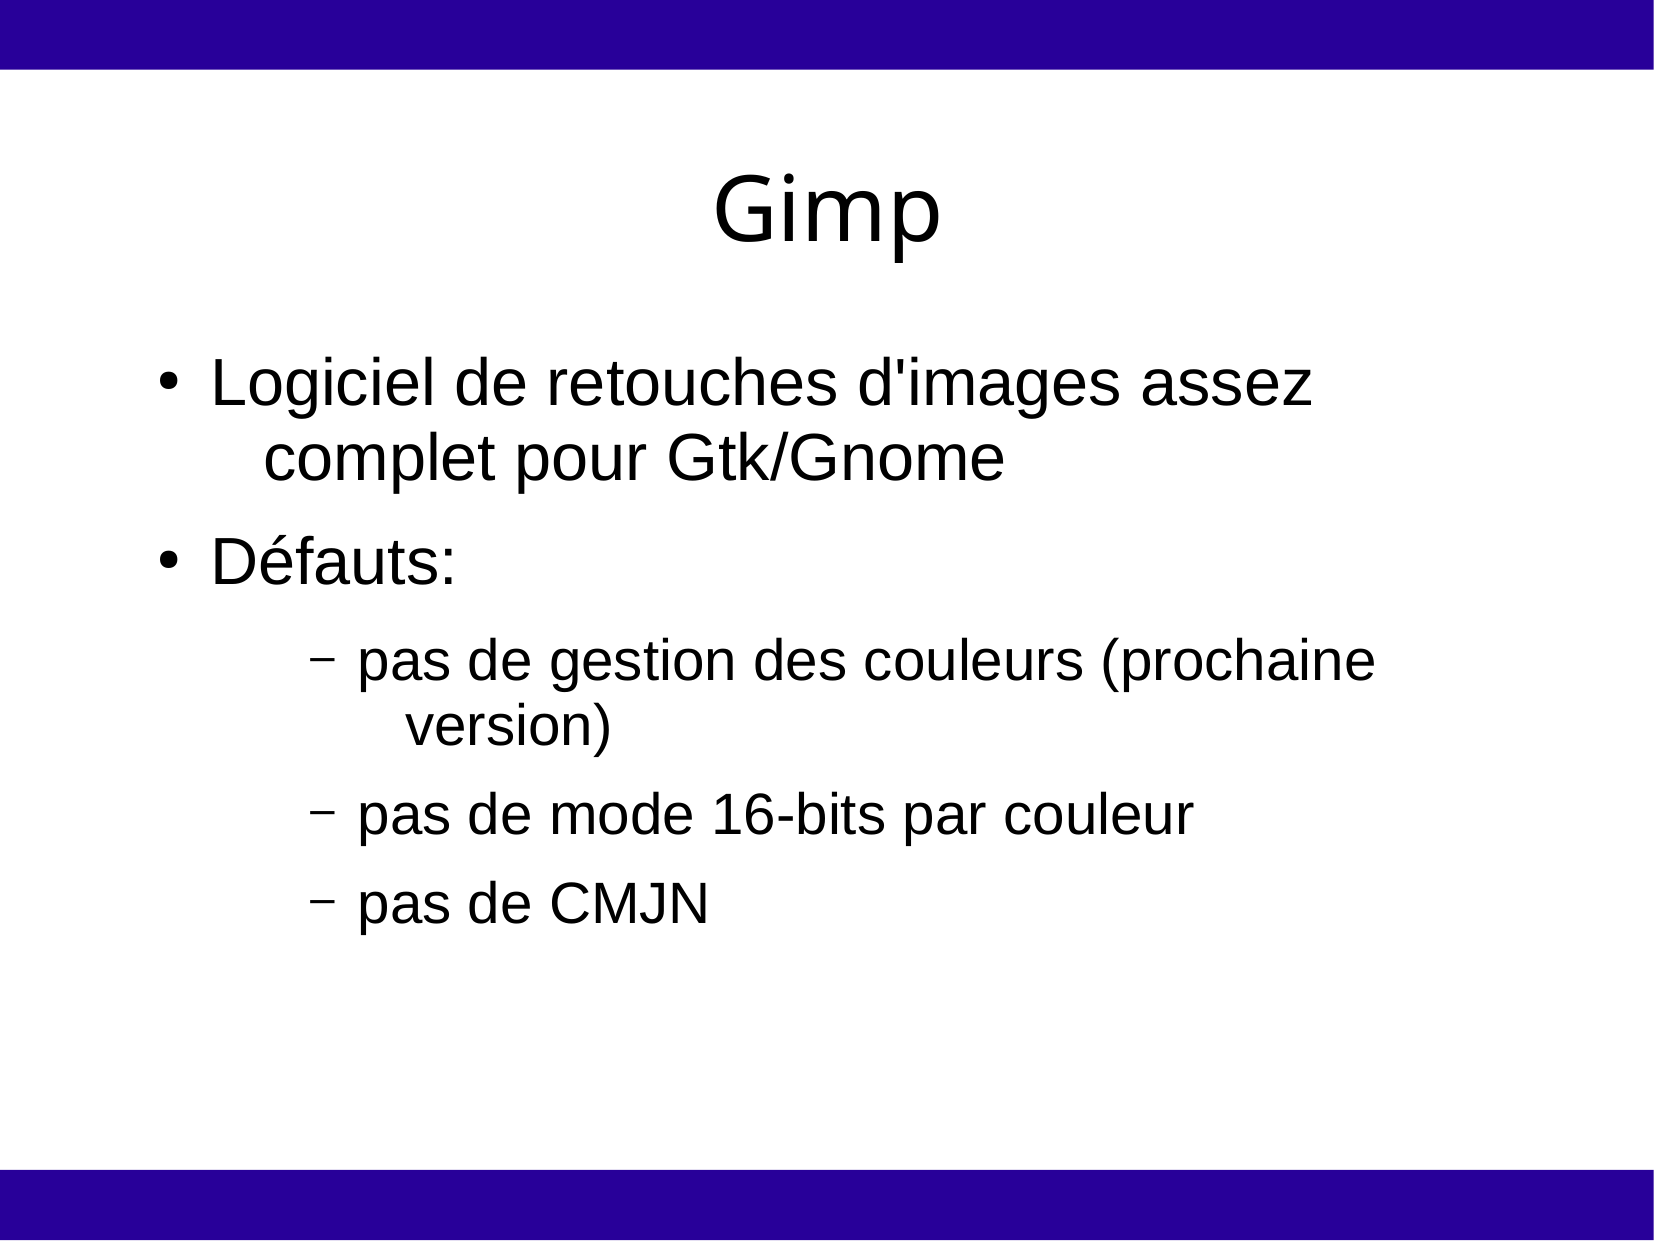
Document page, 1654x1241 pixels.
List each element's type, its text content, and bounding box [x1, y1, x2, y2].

title Gimp [121, 102, 1534, 311]
list Logiciel de retouches d'images assez complet pour Gtk/Gnome Défauts: pas de gestion des couleurs (prochaine version) pas de mode 16-bits par couleur pas de CMJN [121, 344, 1534, 1127]
